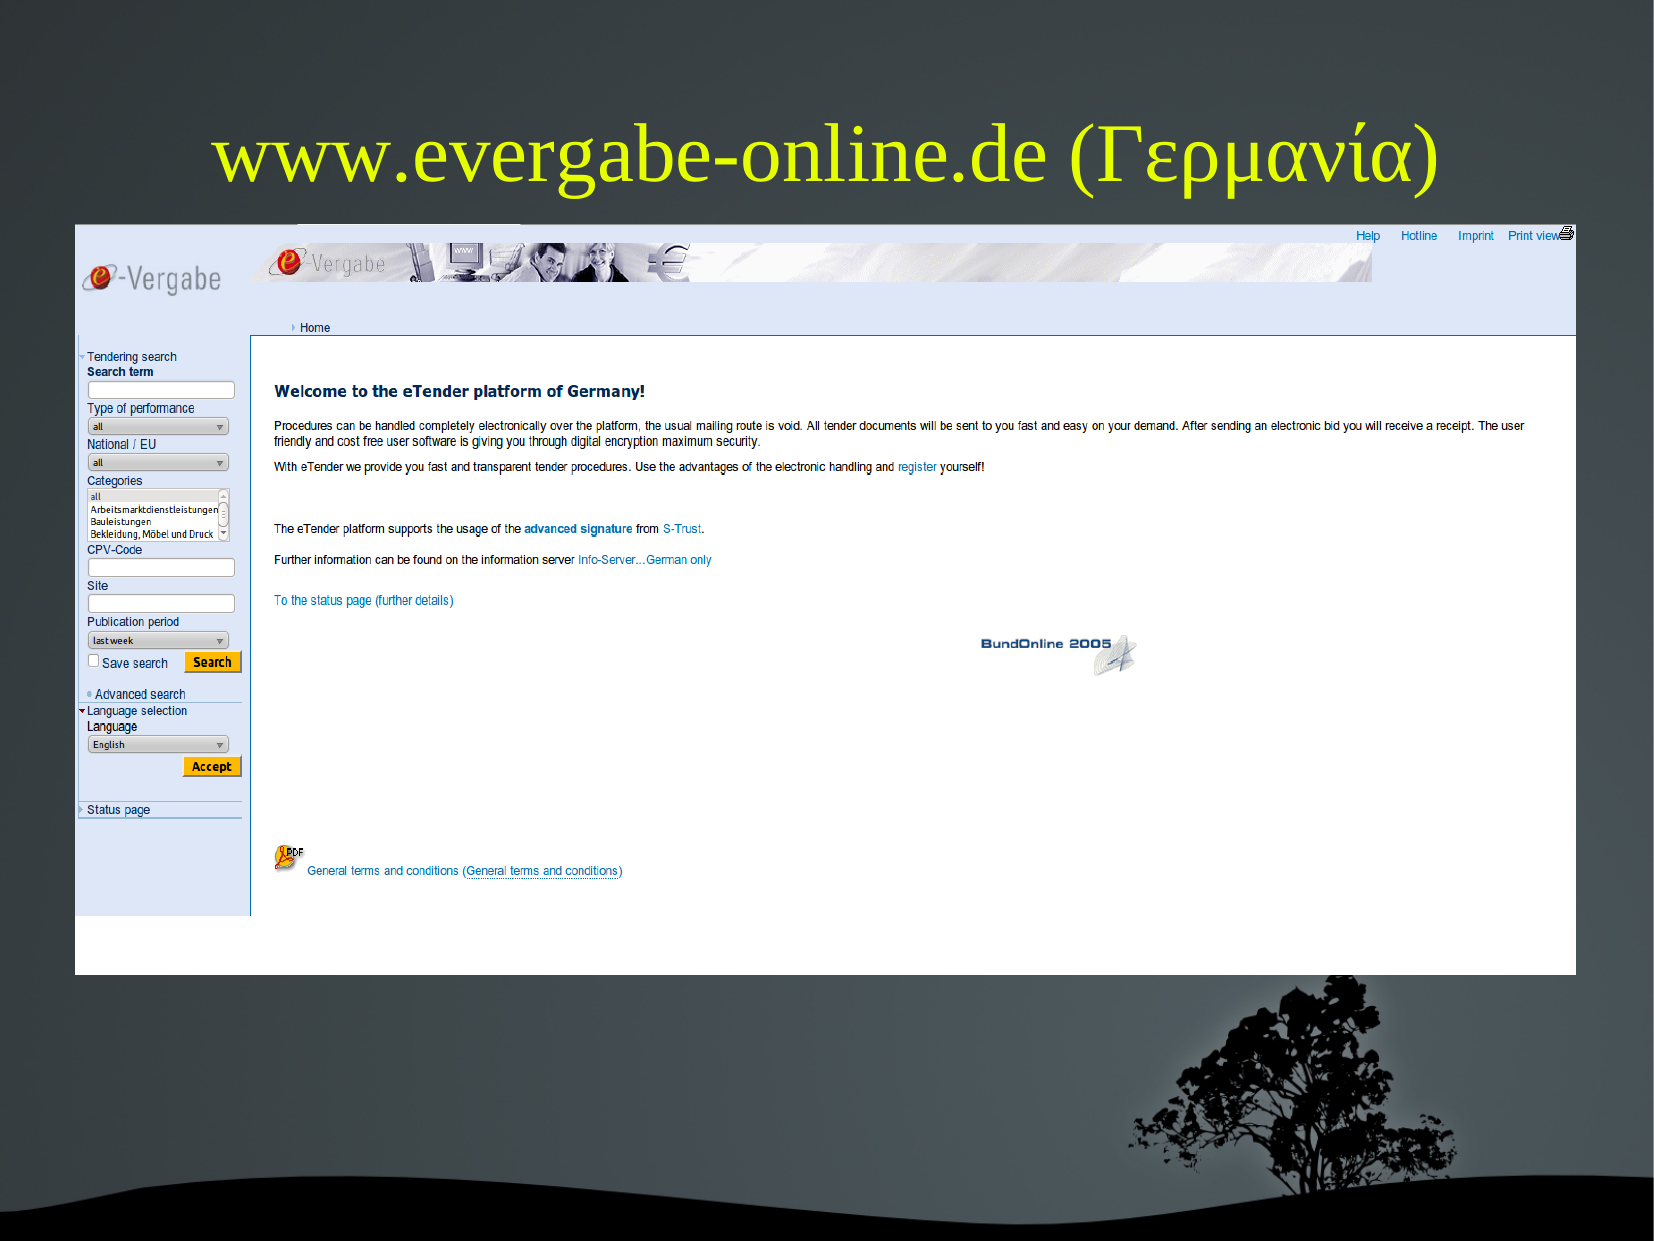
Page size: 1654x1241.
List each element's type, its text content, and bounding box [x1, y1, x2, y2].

picture [0, 0, 1654, 1241]
title www.evergabe-online.de (Γερμανία) [82, 49, 1571, 224]
